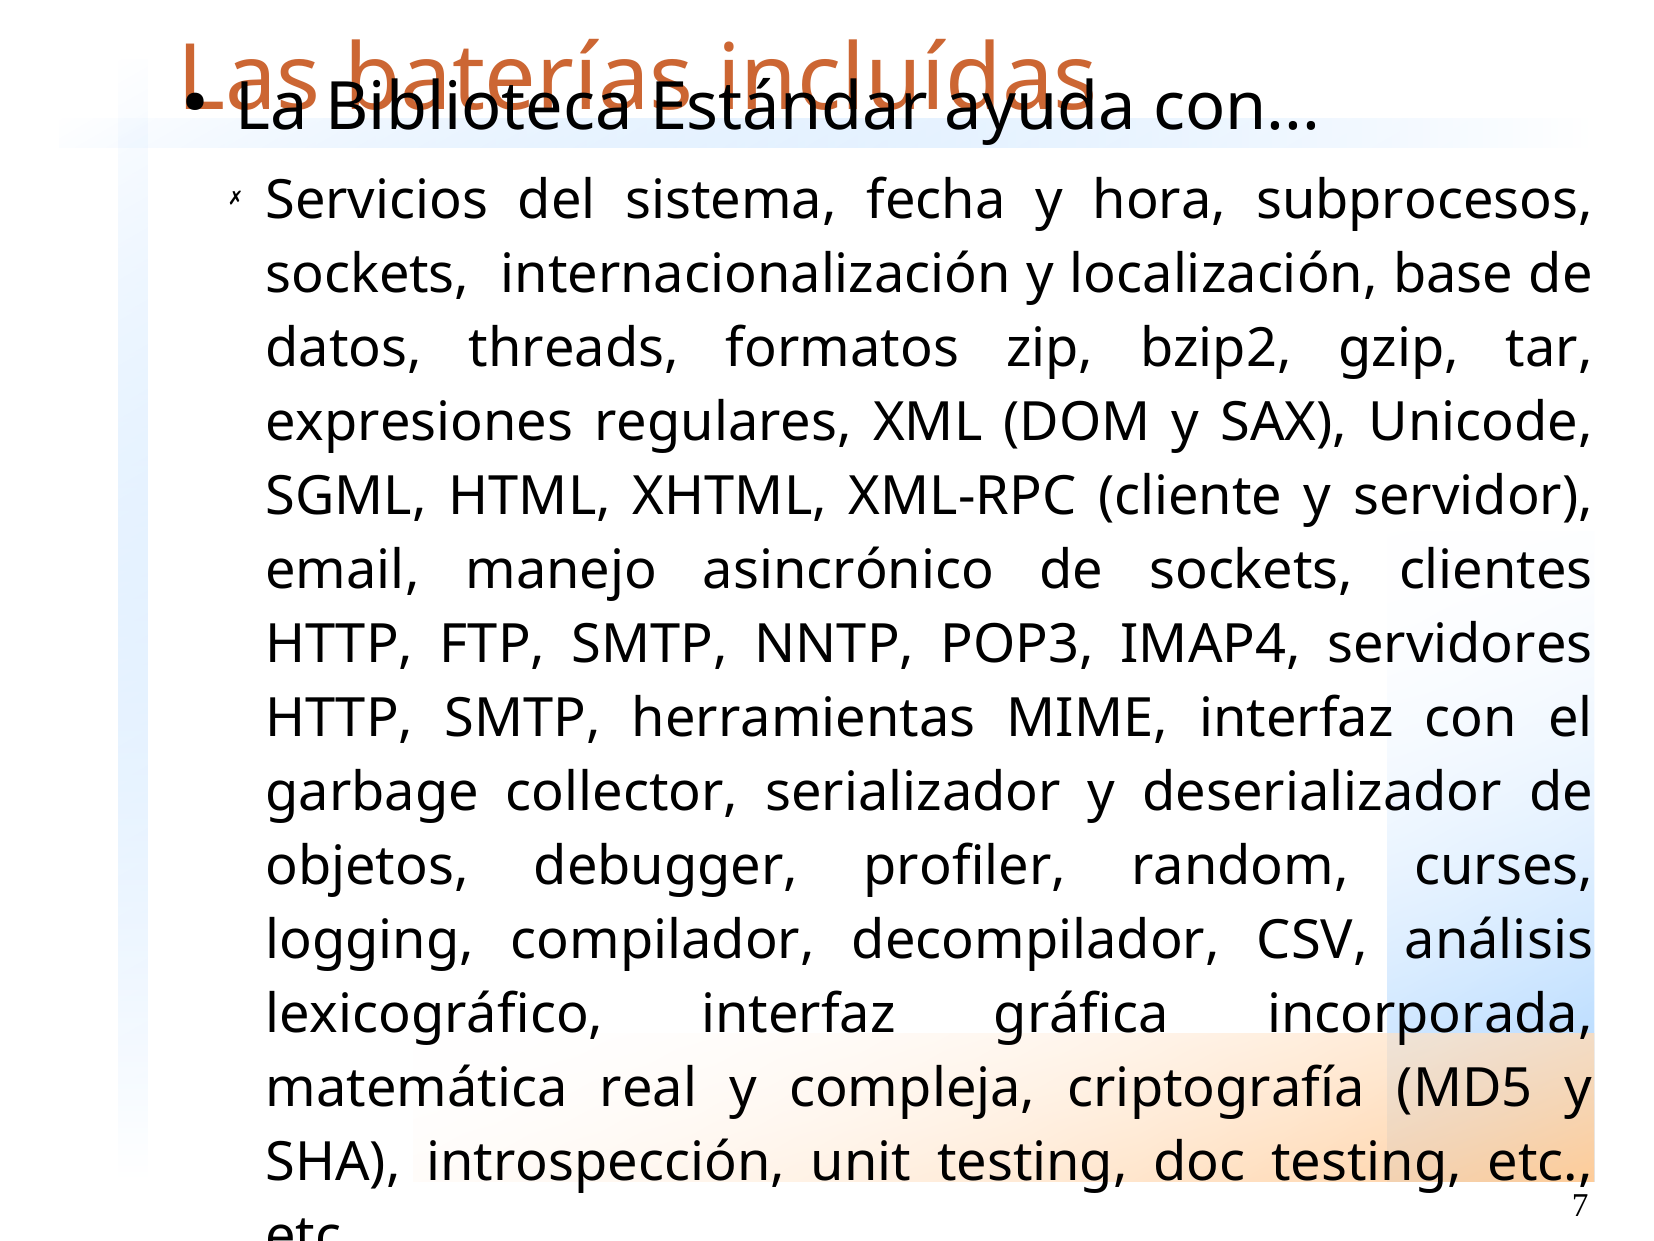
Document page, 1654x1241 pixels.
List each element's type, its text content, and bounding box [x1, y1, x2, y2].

subtitle La Biblioteca Estándar ayuda con... Servicios del sistema, fecha y hora, subprocesos, sockets, internacionalización y localización, base de datos, threads, formatos zip, bzip2, gzip, tar, expresiones regulares, XML (DOM y SAX), Unicode, SGML, HTML, XHTML, XML-RPC (cliente y servidor), email, manejo asincrónico de sockets, clientes HTTP, FTP, SMTP, NNTP, POP3, IMAP4, servidores HTTP, SMTP, herramientas MIME, interfaz con el garbage collector, serializador y deserializador de objetos, debugger, profiler, random, curses, logging, compilador, decompilador, CSV, análisis lexicográfico, interfaz gráfica incorporada, matemática real y compleja, criptografía (MD5 y SHA), introspección, unit testing, doc testing, etc., etc... [147, 147, 1595, 1182]
title Las baterías incluídas [177, 0, 1595, 147]
